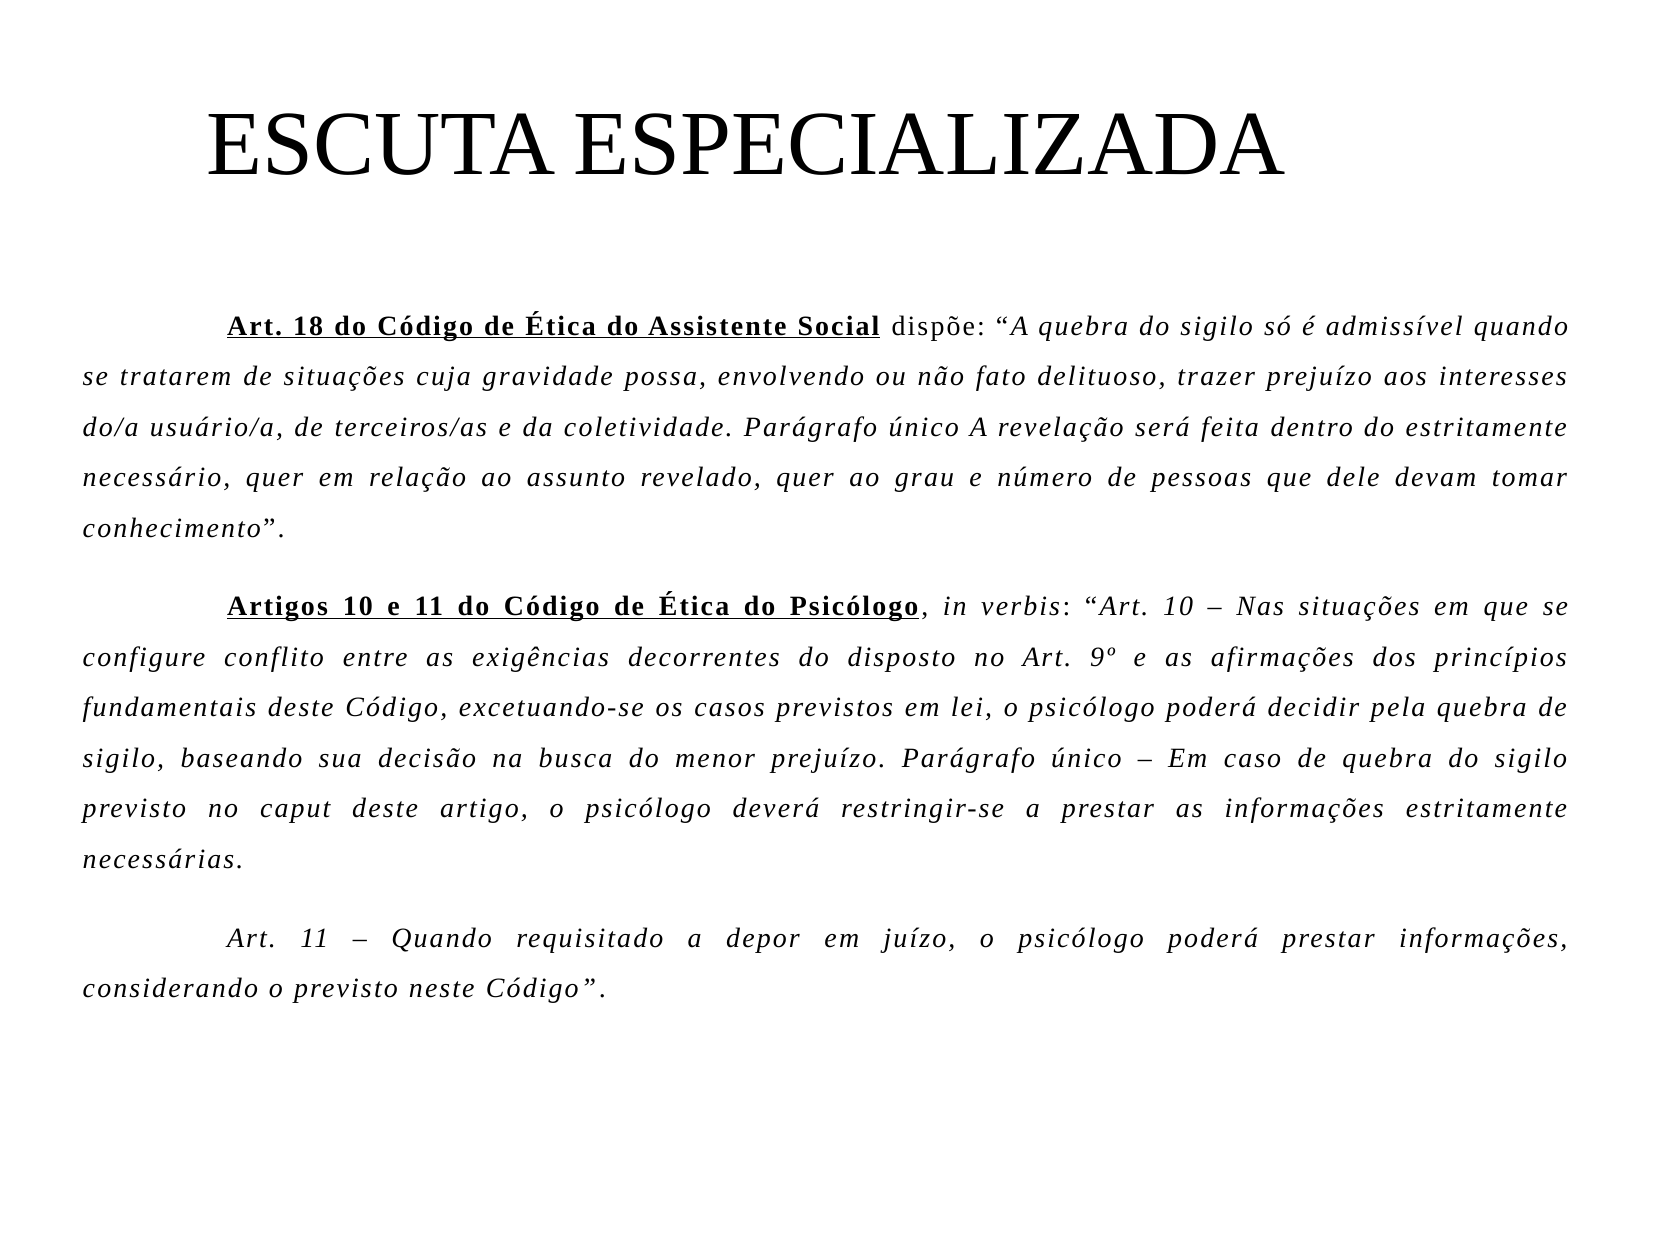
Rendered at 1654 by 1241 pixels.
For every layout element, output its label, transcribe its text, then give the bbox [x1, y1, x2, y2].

list Art. 18 do Código de Ética do Assistente Social dispõe: “A quebra do sigilo só é admissível quando se tratarem de situações cuja gravidade possa, envolvendo ou não fato delituoso, trazer prejuízo aos interesses do/a usuário/a, de terceiros/as e da coletividade. Parágrafo único A revelação será feita dentro do estritamente necessário, quer em relação ao assunto revelado, quer ao grau e número de pessoas que dele devam tomar conhecimento”. Artigos 10 e 11 do Código de Ética do Psicólogo, in verbis: “Art. 10 – Nas situações em que se configure conflito entre as exigências decorrentes do disposto no Art. 9º e as afirmações dos princípios fundamentais deste Código, excetuando-se os casos previstos em lei, o psicólogo poderá decidir pela quebra de sigilo, baseando sua decisão na busca do menor prejuízo. Parágrafo único – Em caso de quebra do sigilo previsto no caput deste artigo, o psicólogo deverá restringir-se a prestar as informações estritamente necessárias. Art. 11 – Quando requisitado a depor em juízo, o psicólogo poderá prestar informações, considerando o previsto neste Código”. [82, 290, 1571, 1010]
title ESCUTA ESPECIALIZADA [82, 47, 1412, 229]
